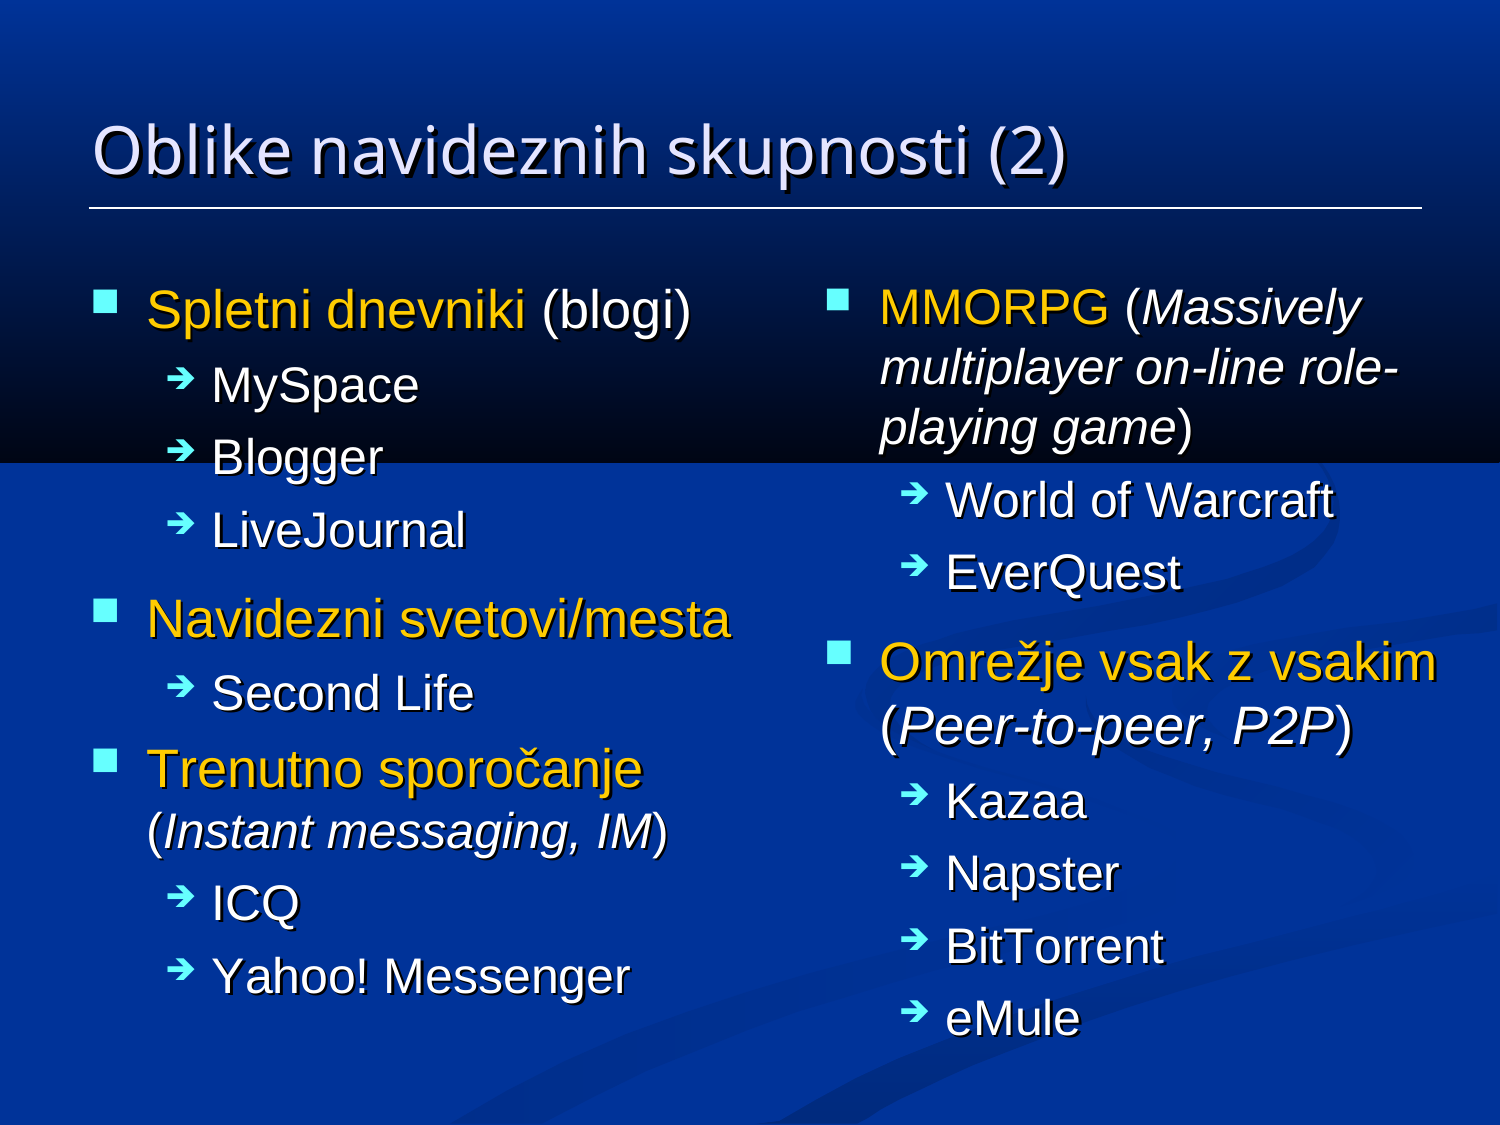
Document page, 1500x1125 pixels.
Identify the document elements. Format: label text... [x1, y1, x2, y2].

list Spletni dnevniki (blogi) MySpace Blogger LiveJournal Navidezni svetovi/mesta Second Life Trenutno sporočanje (Instant messaging, IM) ICQ Yahoo! Messenger [75, 267, 786, 1071]
text_box MMORPG (Massively multiplayer on-line role- playing game) World of Warcraft EverQuest Omrežje vsak z vsakim (Peer-to-peer, P2P) Kazaa Napster BitTorrent eMule [809, 267, 1466, 1071]
text_box Oblike navideznih skupnosti (2) [76, 54, 1459, 242]
